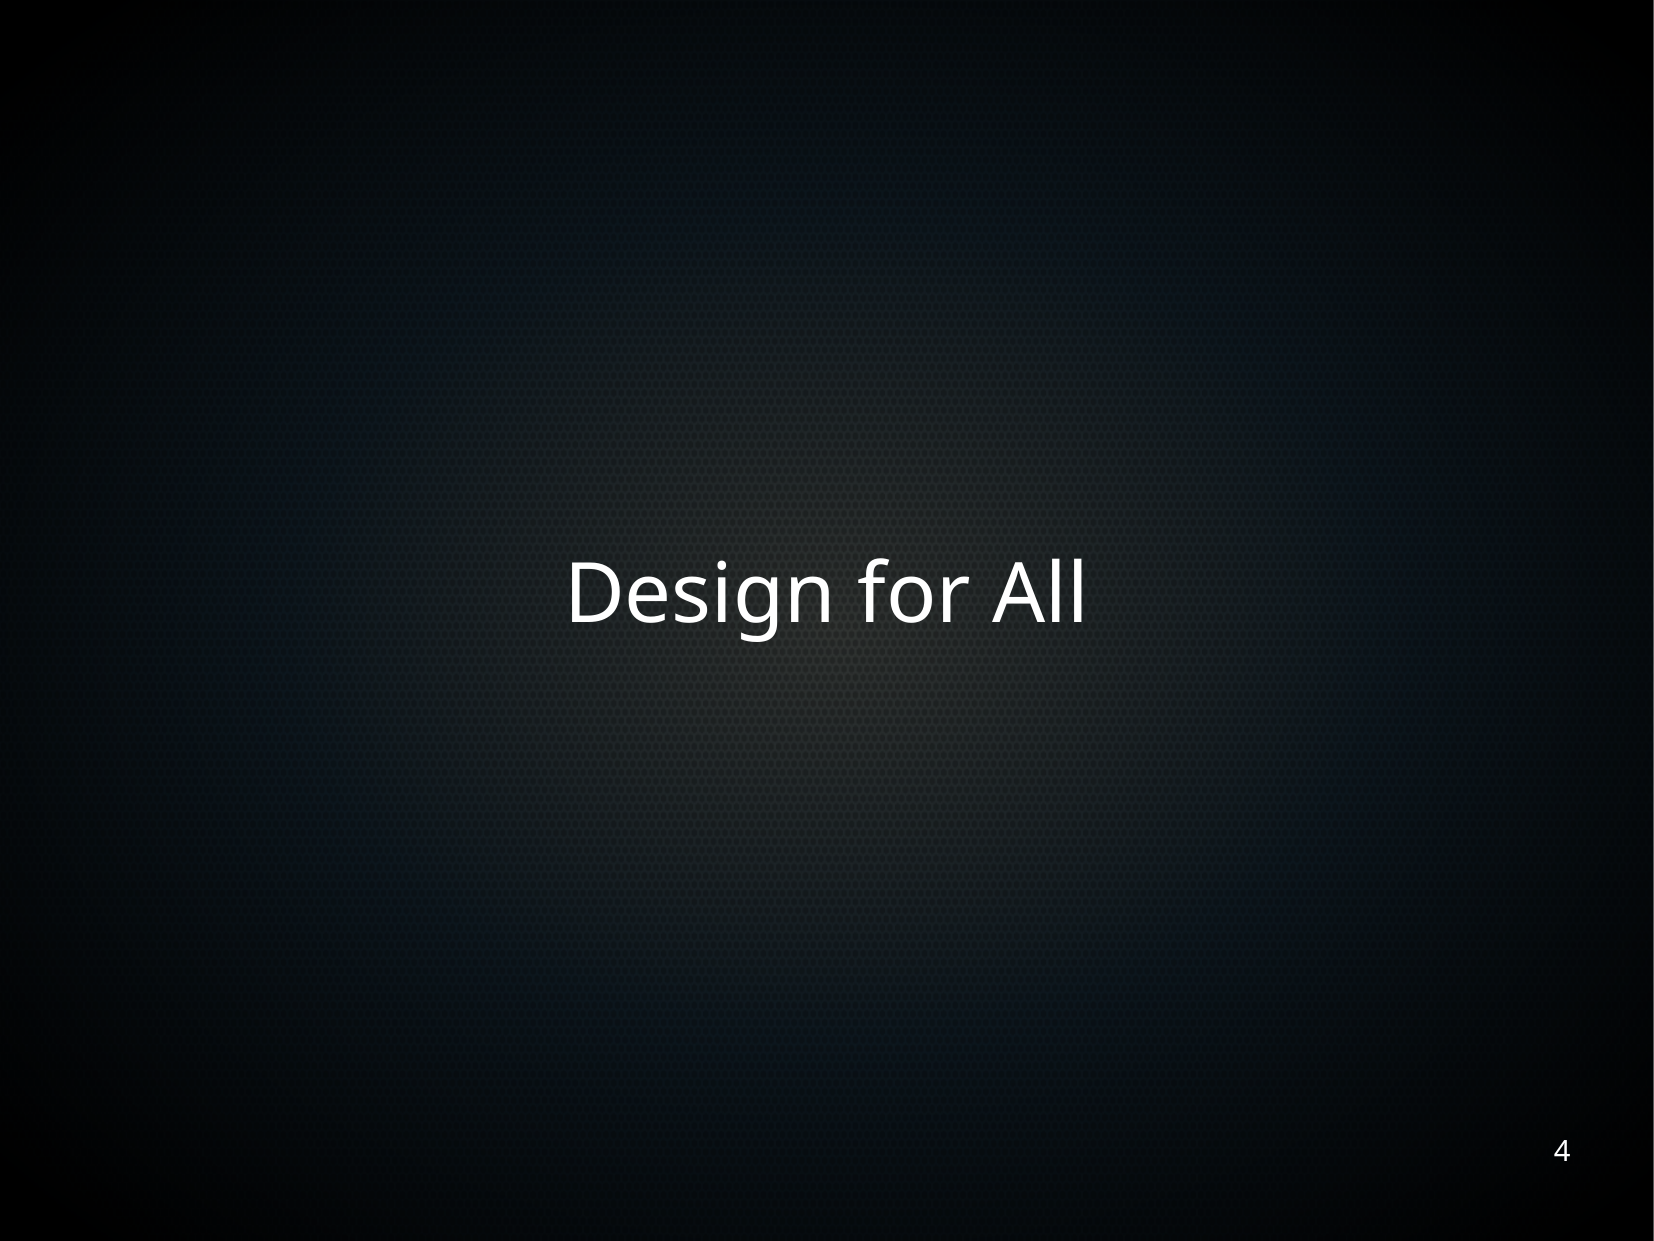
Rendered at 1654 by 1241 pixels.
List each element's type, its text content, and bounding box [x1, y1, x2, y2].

title Design for All [82, 486, 1571, 694]
picture [0, 0, 1654, 1241]
